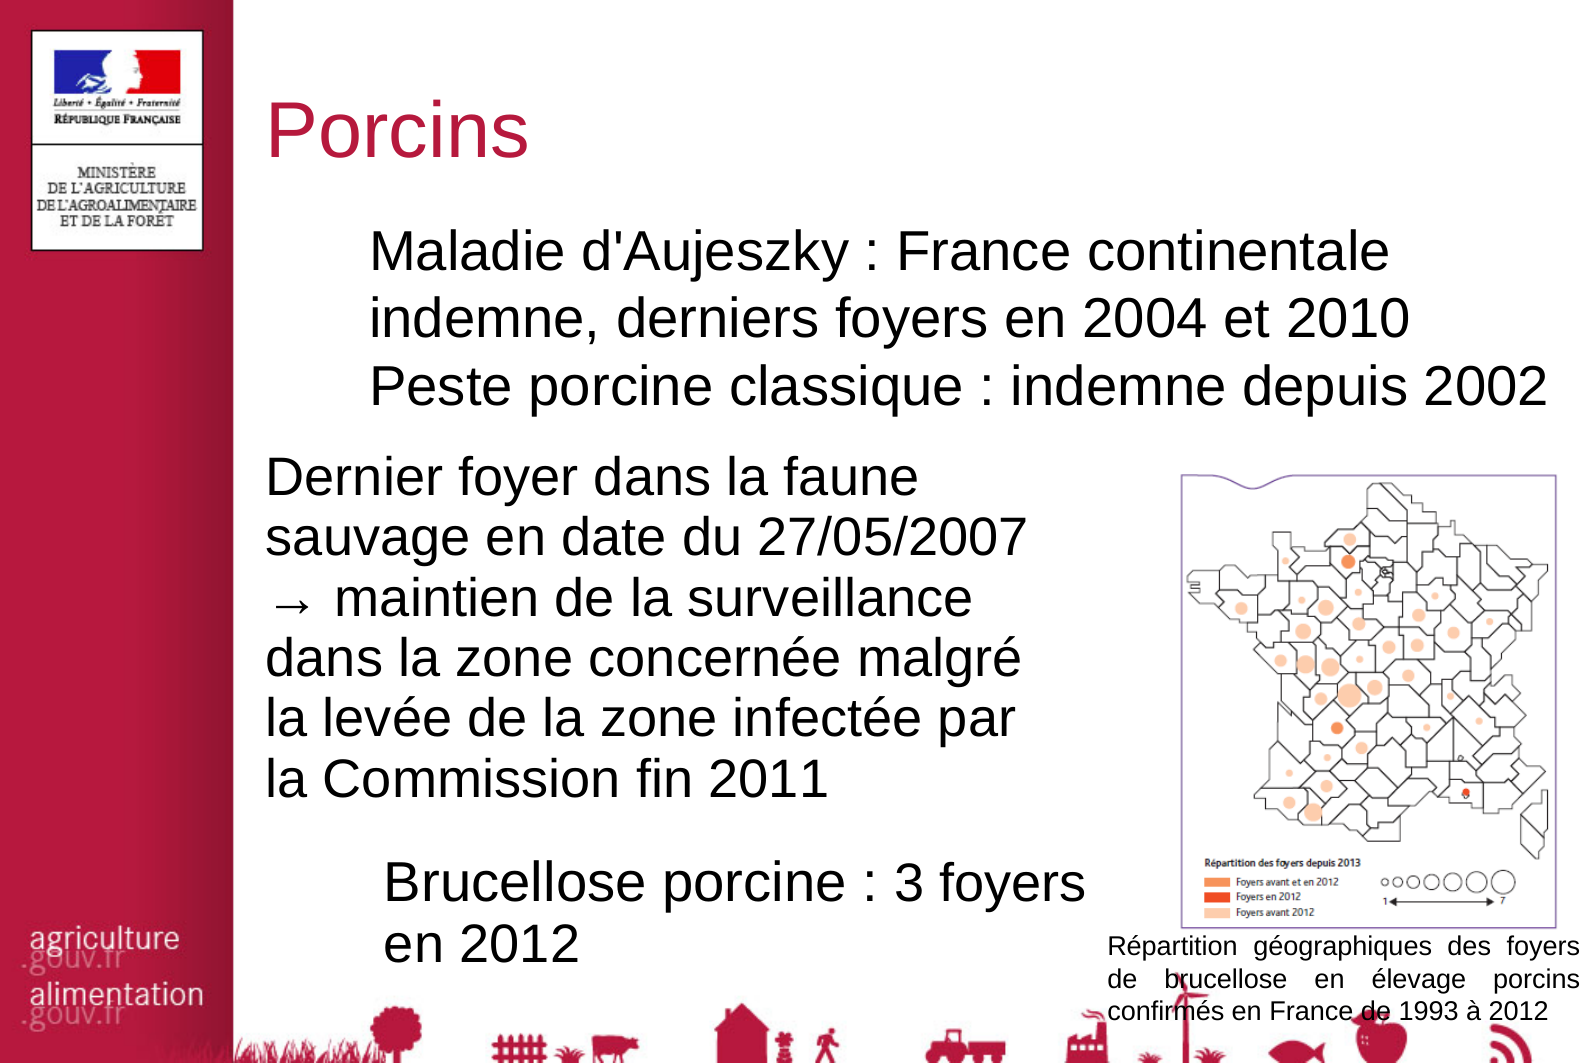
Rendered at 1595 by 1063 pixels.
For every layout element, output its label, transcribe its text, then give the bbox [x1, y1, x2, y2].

text_box Maladie d'Aujeszky : France continentale indemne, derniers foyers en 2004 et 2010 Peste porcine classique : indemne depuis 2002 [354, 206, 1595, 473]
text_box Répartition géographiques des foyers de brucellose en élevage porcins confirmés en France de 1993 à 2012 [1092, 921, 1595, 1027]
picture [0, 0, 1594, 1063]
list Dernier foyer dans la faune sauvage en date du 27/05/2007 → maintien de la surveillance dans la zone concernée malgré la levée de la zone infectée par la Commission fin 2011 [265, 442, 1063, 827]
title Porcins [265, 49, 1536, 213]
text_box Brucellose porcine : 3 foyers en 2012 [383, 847, 1093, 975]
